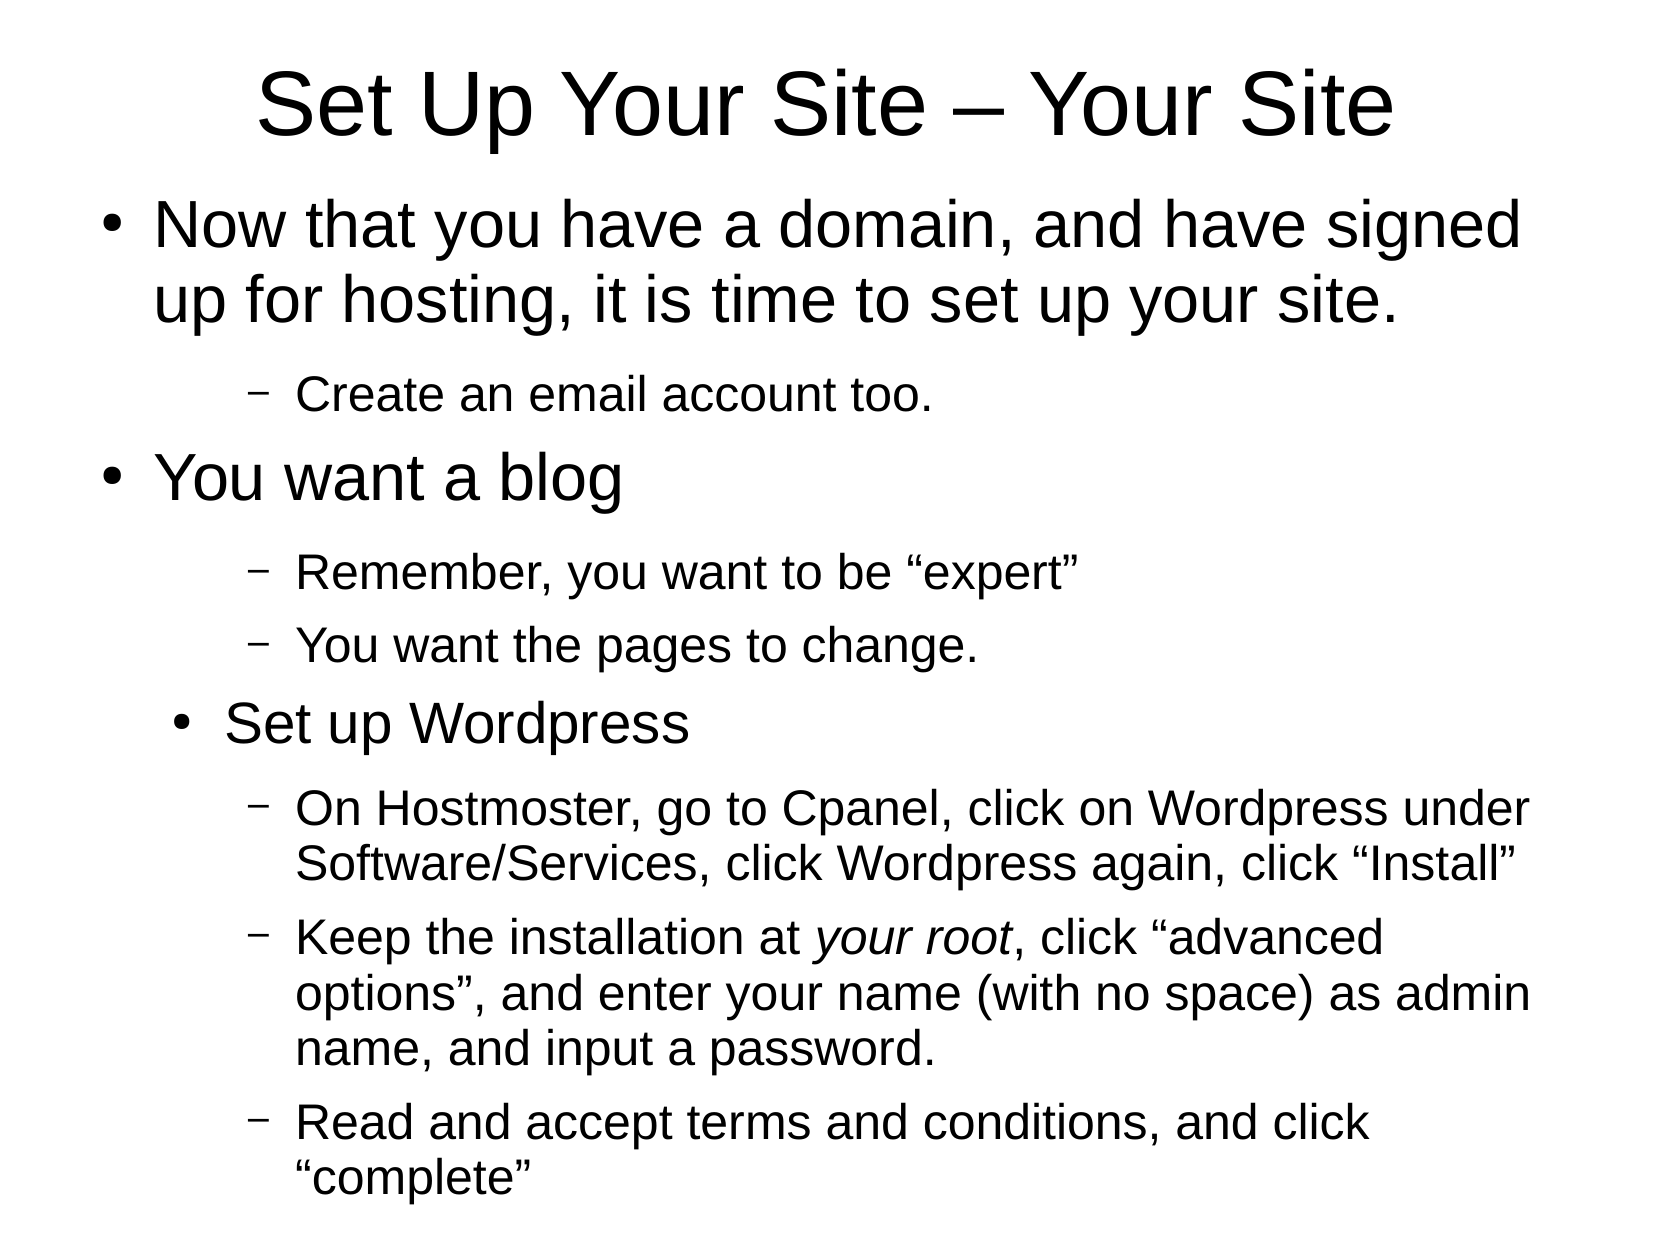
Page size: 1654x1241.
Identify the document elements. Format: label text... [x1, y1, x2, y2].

list Now that you have a domain, and have signed up for hosting, it is time to set up your site. Create an email account too. You want a blog Remember, you want to be “expert” You want the pages to change. Set up Wordpress On Hostmoster, go to Cpanel, click on Wordpress under Software/Services, click Wordpress again, click “Install” Keep the installation at your root, click “advanced options”, and enter your name (with no space) as admin name, and input a password. Read and accept terms and conditions, and click “complete” [82, 187, 1571, 1238]
title Set Up Your Site – Your Site [82, 52, 1571, 155]
